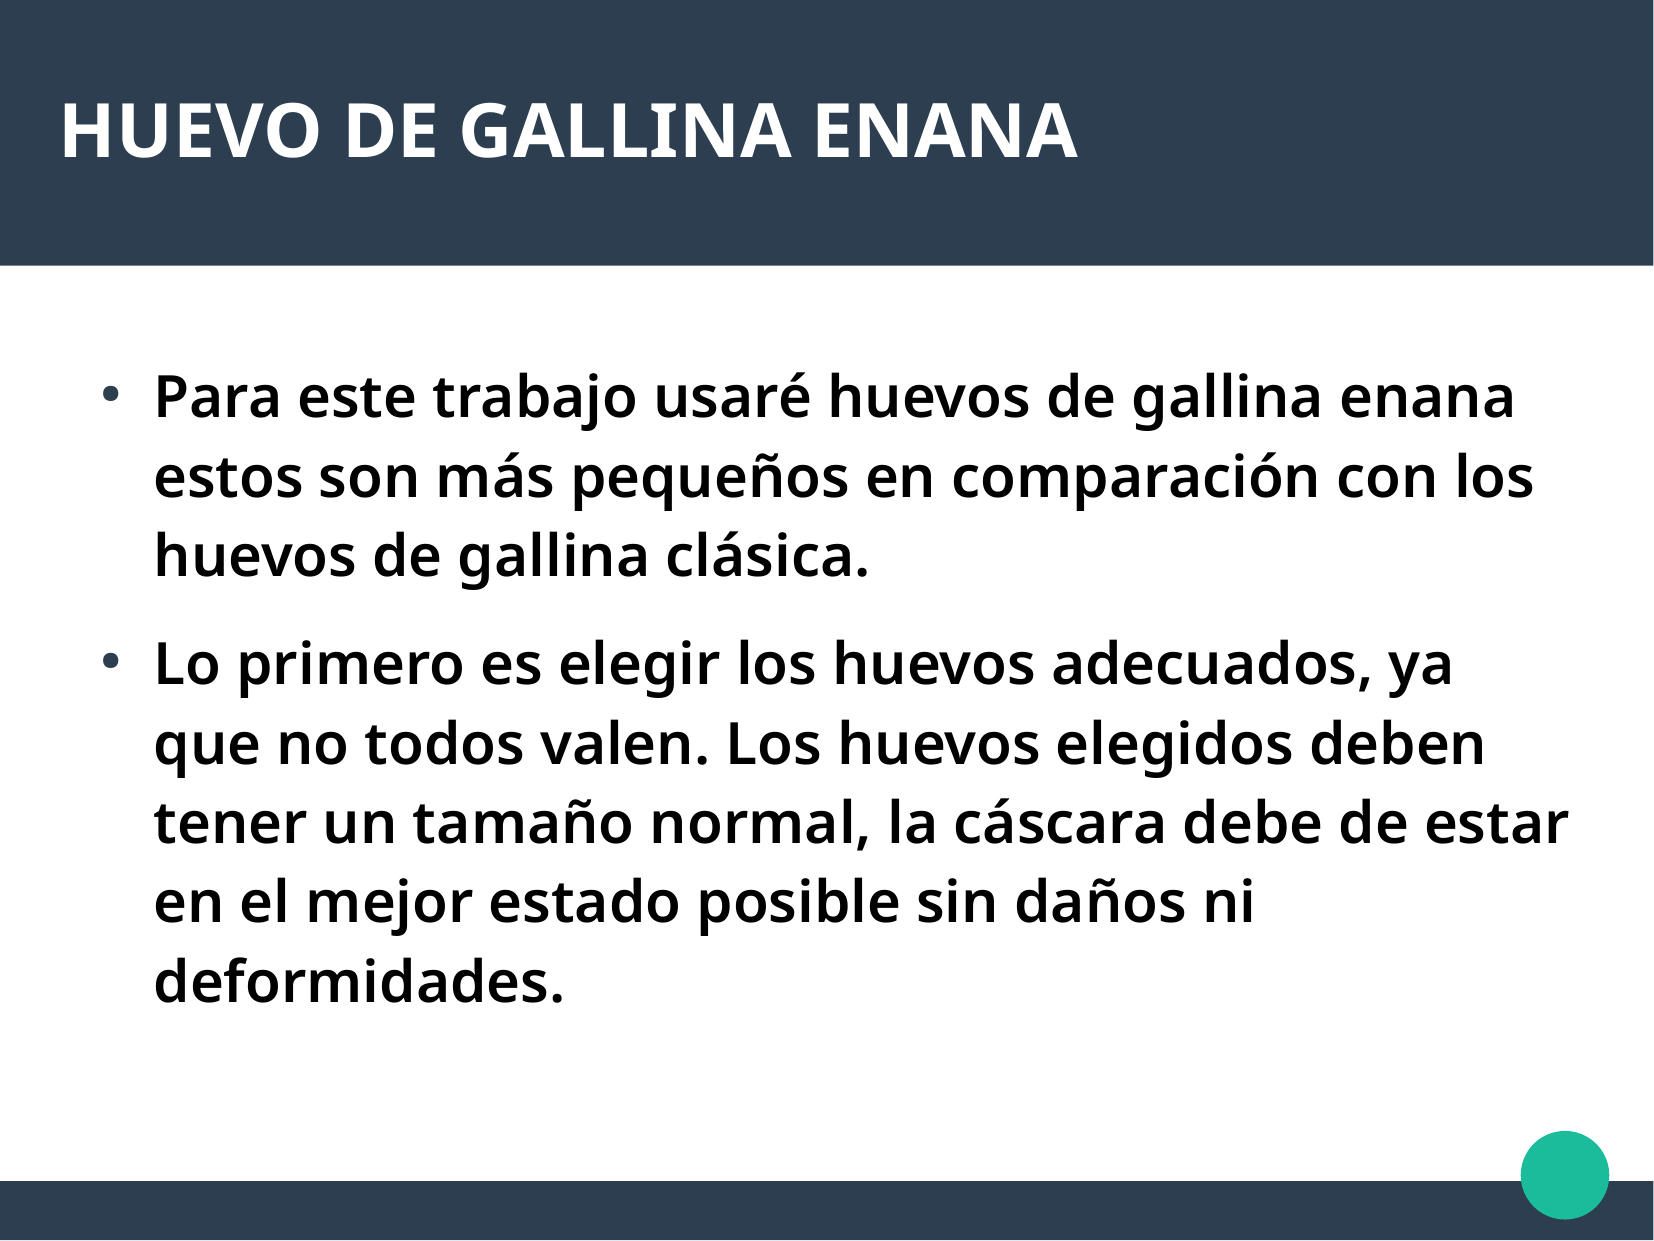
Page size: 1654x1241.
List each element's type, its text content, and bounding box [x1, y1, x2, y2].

list Para este trabajo usaré huevos de gallina enana estos son más pequeños en comparación con los huevos de gallina clásica. Lo primero es elegir los huevos adecuados, ya que no todos valen. Los huevos elegidos deben tener un tamaño normal, la cáscara debe de estar en el mejor estado posible sin daños ni deformidades. [82, 355, 1571, 1075]
title HUEVO DE GALLINA ENANA [59, 49, 1595, 207]
